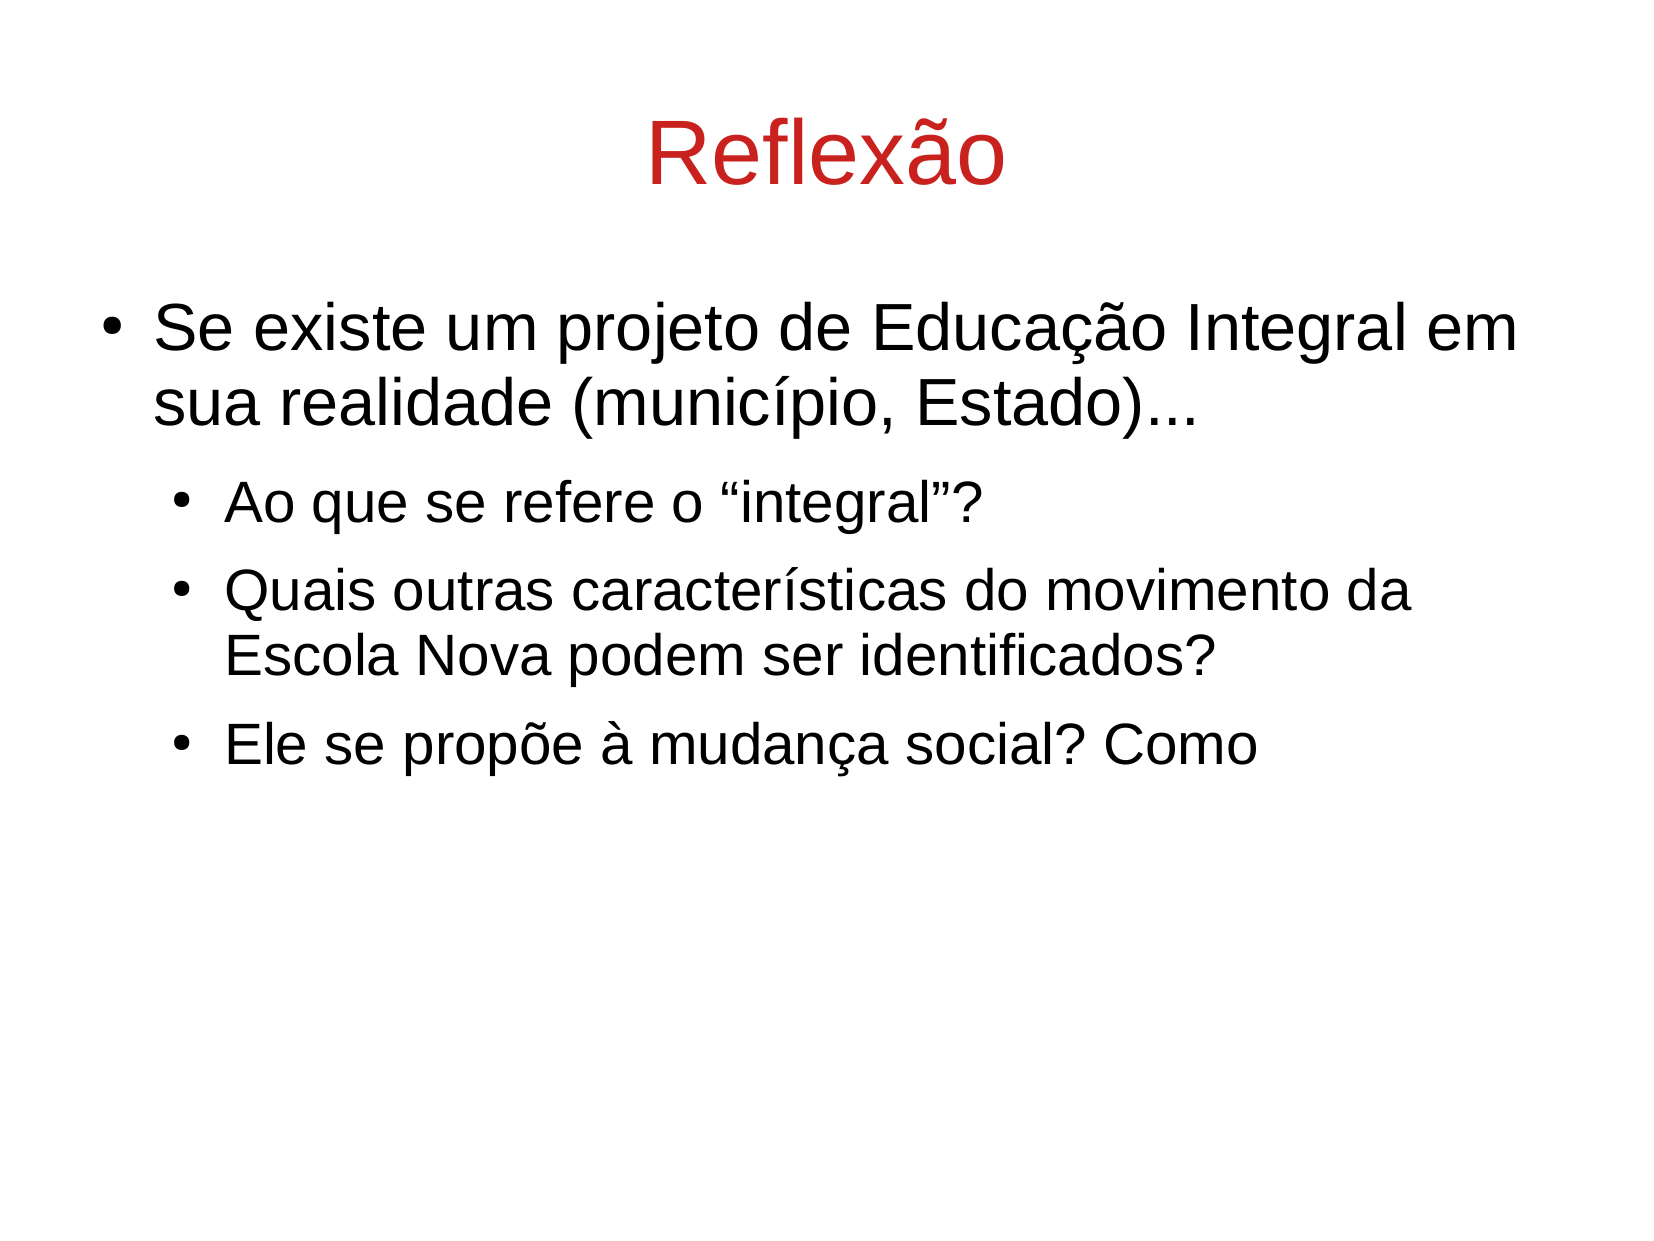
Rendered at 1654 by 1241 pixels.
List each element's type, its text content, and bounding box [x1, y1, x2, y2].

title Reflexão [82, 49, 1571, 257]
list Se existe um projeto de Educação Integral em sua realidade (município, Estado)... Ao que se refere o “integral”? Quais outras características do movimento da Escola Nova podem ser identificados? Ele se propõe à mudança social? Como [82, 290, 1571, 1010]
